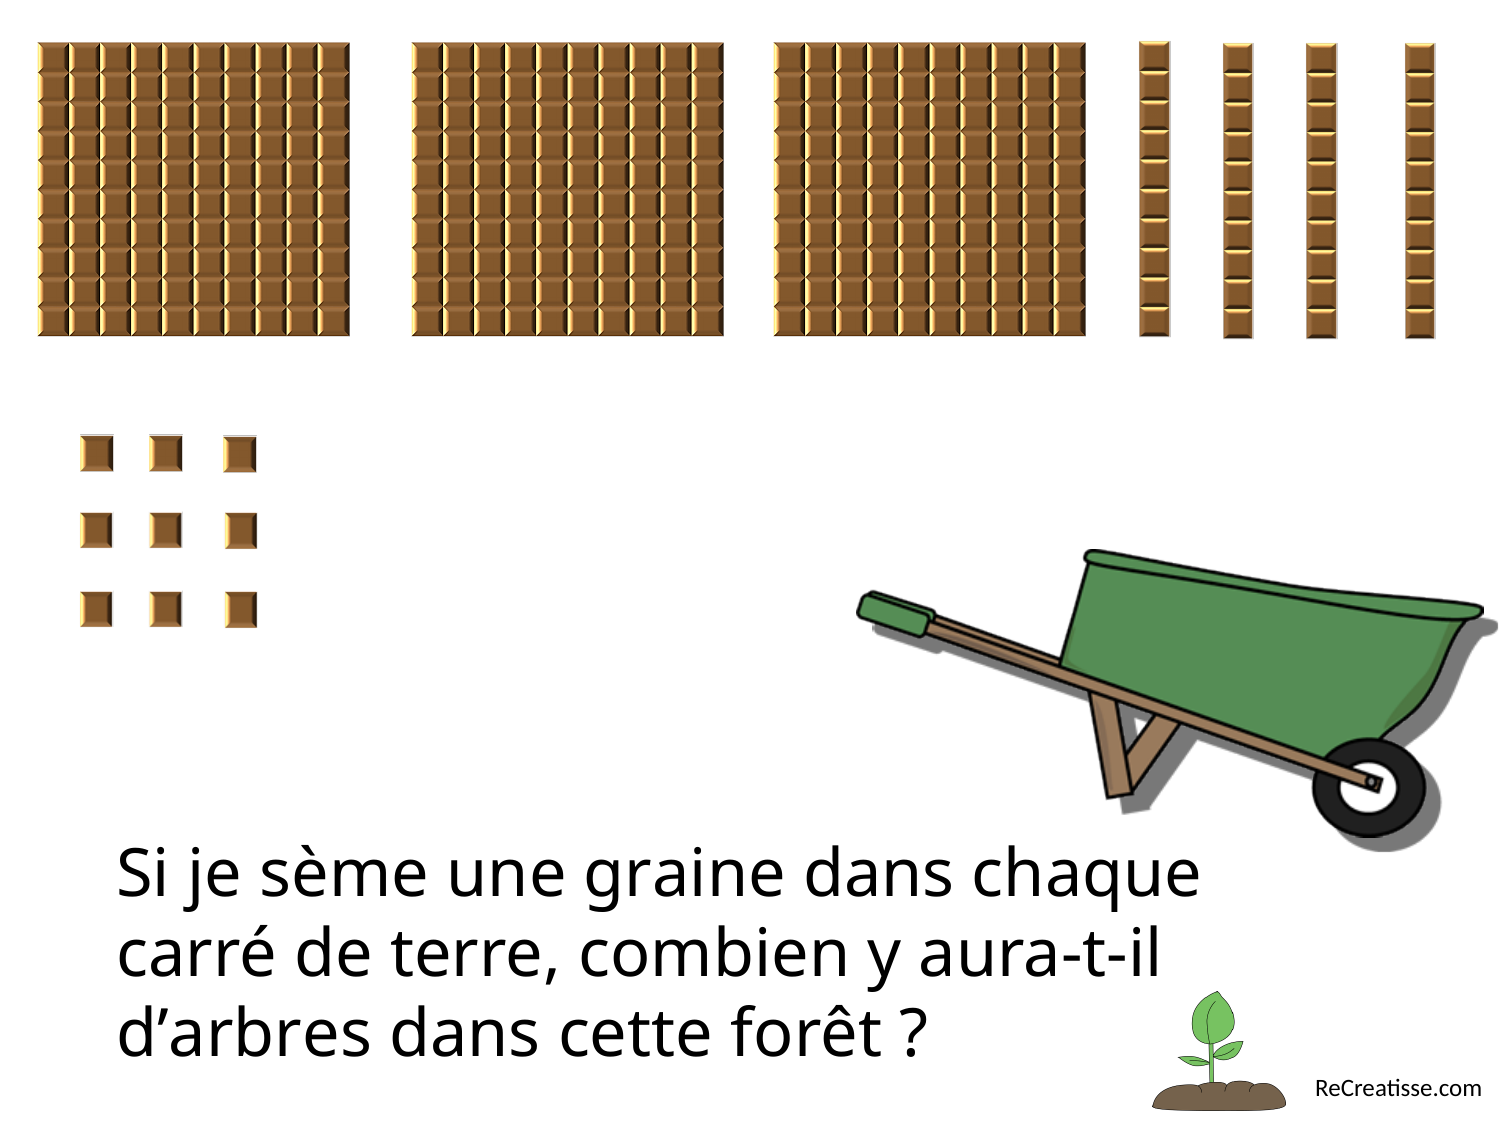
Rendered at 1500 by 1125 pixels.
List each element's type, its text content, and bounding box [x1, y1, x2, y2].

text_box ReCreatisse.com [1300, 1064, 1498, 1109]
picture [79, 590, 259, 629]
picture [79, 434, 115, 472]
picture [148, 434, 184, 472]
picture [79, 511, 259, 550]
picture [772, 41, 1087, 337]
picture [856, 549, 1484, 838]
picture [1152, 991, 1286, 1111]
picture [222, 435, 258, 473]
text_box Si je sème une graine dans chaque carré de terre, combien y aura-t-il d’arbres dans cette forêt ? [101, 823, 1219, 1078]
picture [1222, 42, 1254, 340]
picture [410, 41, 725, 337]
picture [1305, 42, 1338, 340]
picture [1138, 40, 1171, 338]
picture [36, 41, 351, 337]
picture [1404, 42, 1436, 340]
